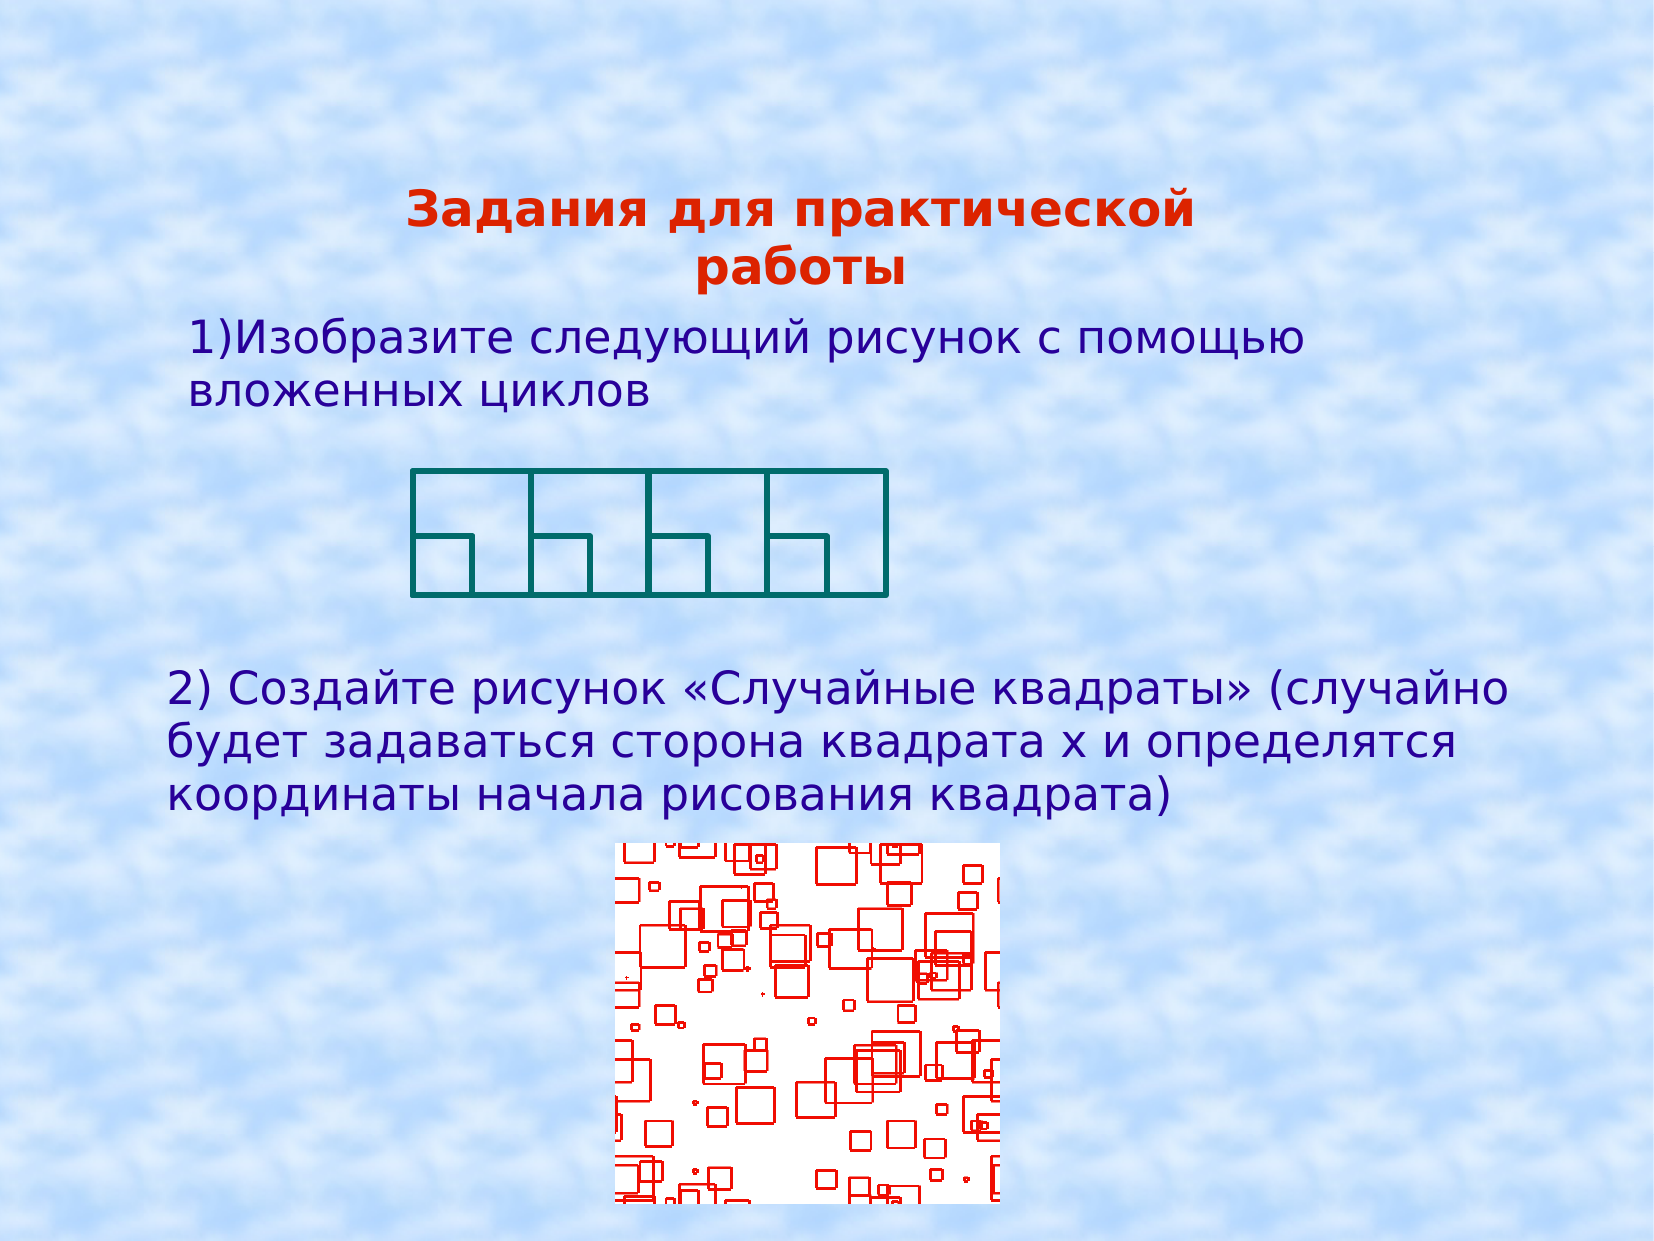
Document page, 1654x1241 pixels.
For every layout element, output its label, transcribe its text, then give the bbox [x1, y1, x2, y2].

text_box 2) Создайте рисунок «Случайные квадраты» (случайно будет задаваться сторона квадрата х и определятся координаты начала рисования квадрата) [151, 654, 1604, 829]
text_box Задания для практической работы [282, 172, 1320, 303]
text_box 1)Изобразите следующий рисунок с помощью вложенных циклов [172, 303, 1400, 425]
text_box [182, 829, 1513, 868]
picture [0, 0, 1654, 1241]
